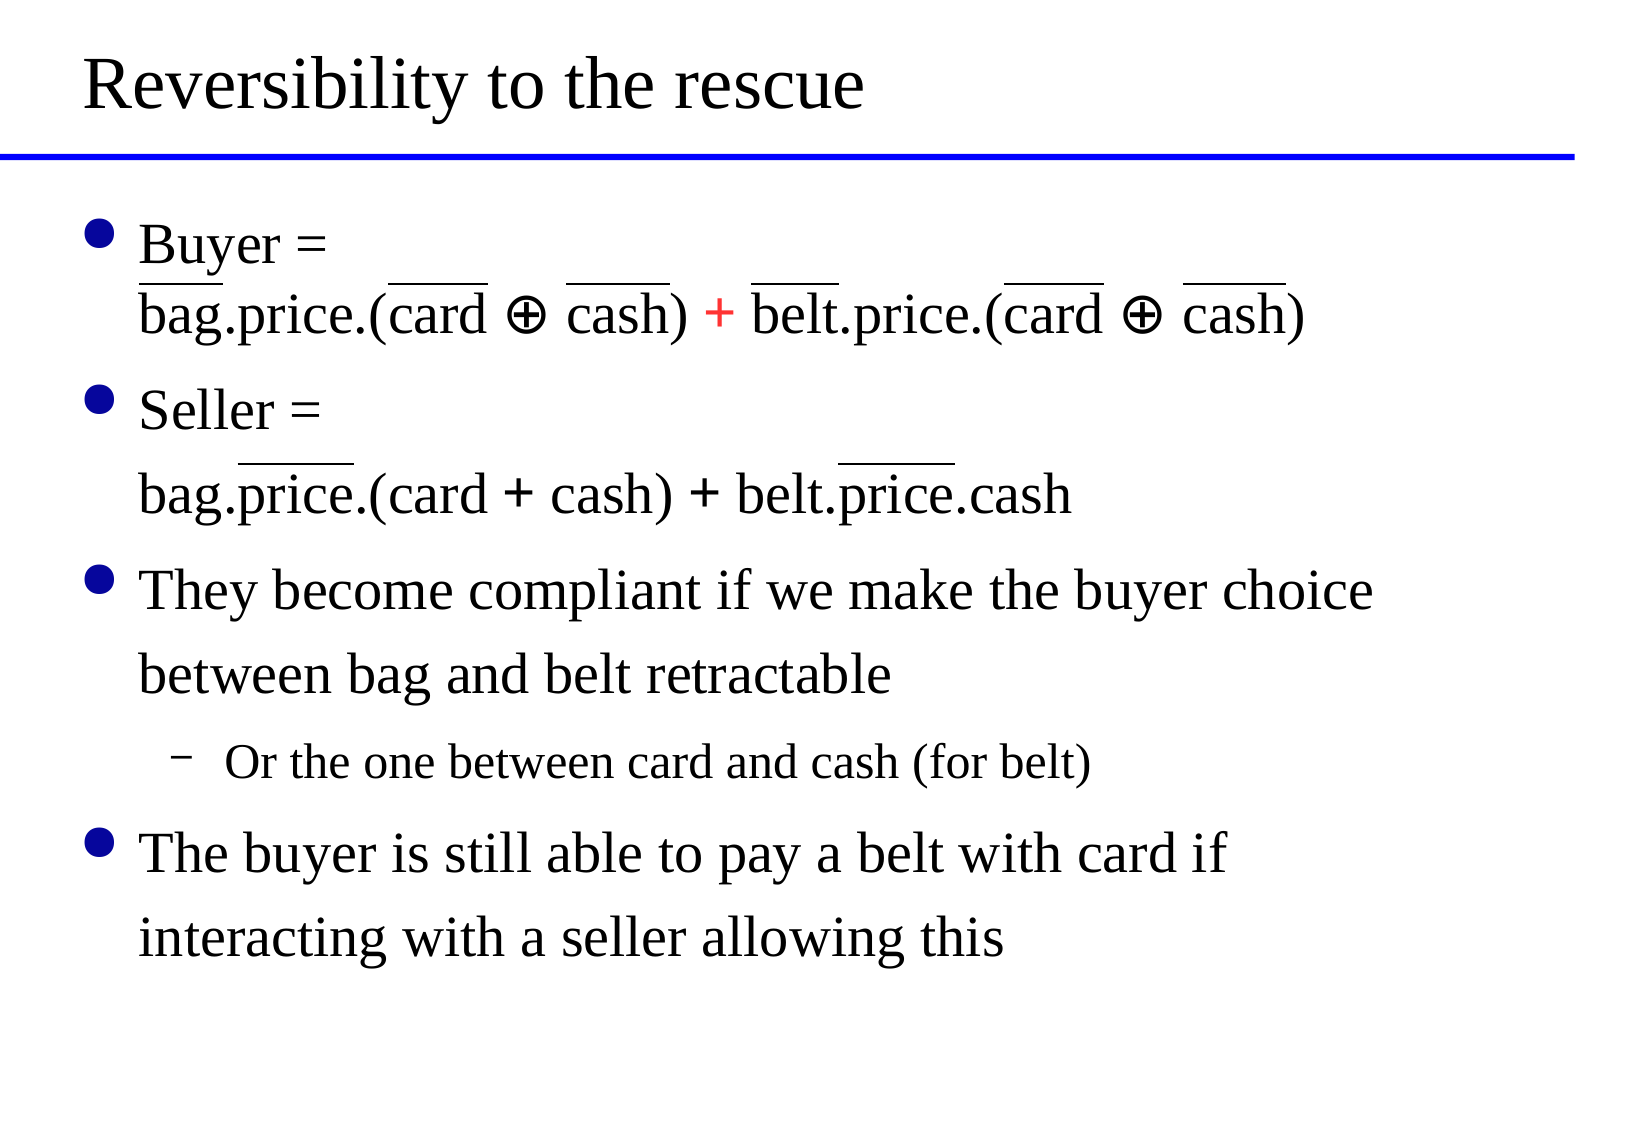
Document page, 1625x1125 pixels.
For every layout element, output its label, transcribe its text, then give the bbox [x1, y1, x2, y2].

title Reversibility to the rescue [67, 27, 1544, 131]
list Buyer = bag.price.(card ⊕ cash) + belt.price.(card ⊕ cash) Seller = bag.price.(card + cash) + belt.price.cash They become compliant if we make the buyer choice between bag and belt retractable Or the one between card and cash (for belt) The buyer is still able to pay a belt with card if interacting with a seller allowing this [67, 198, 1478, 1061]
